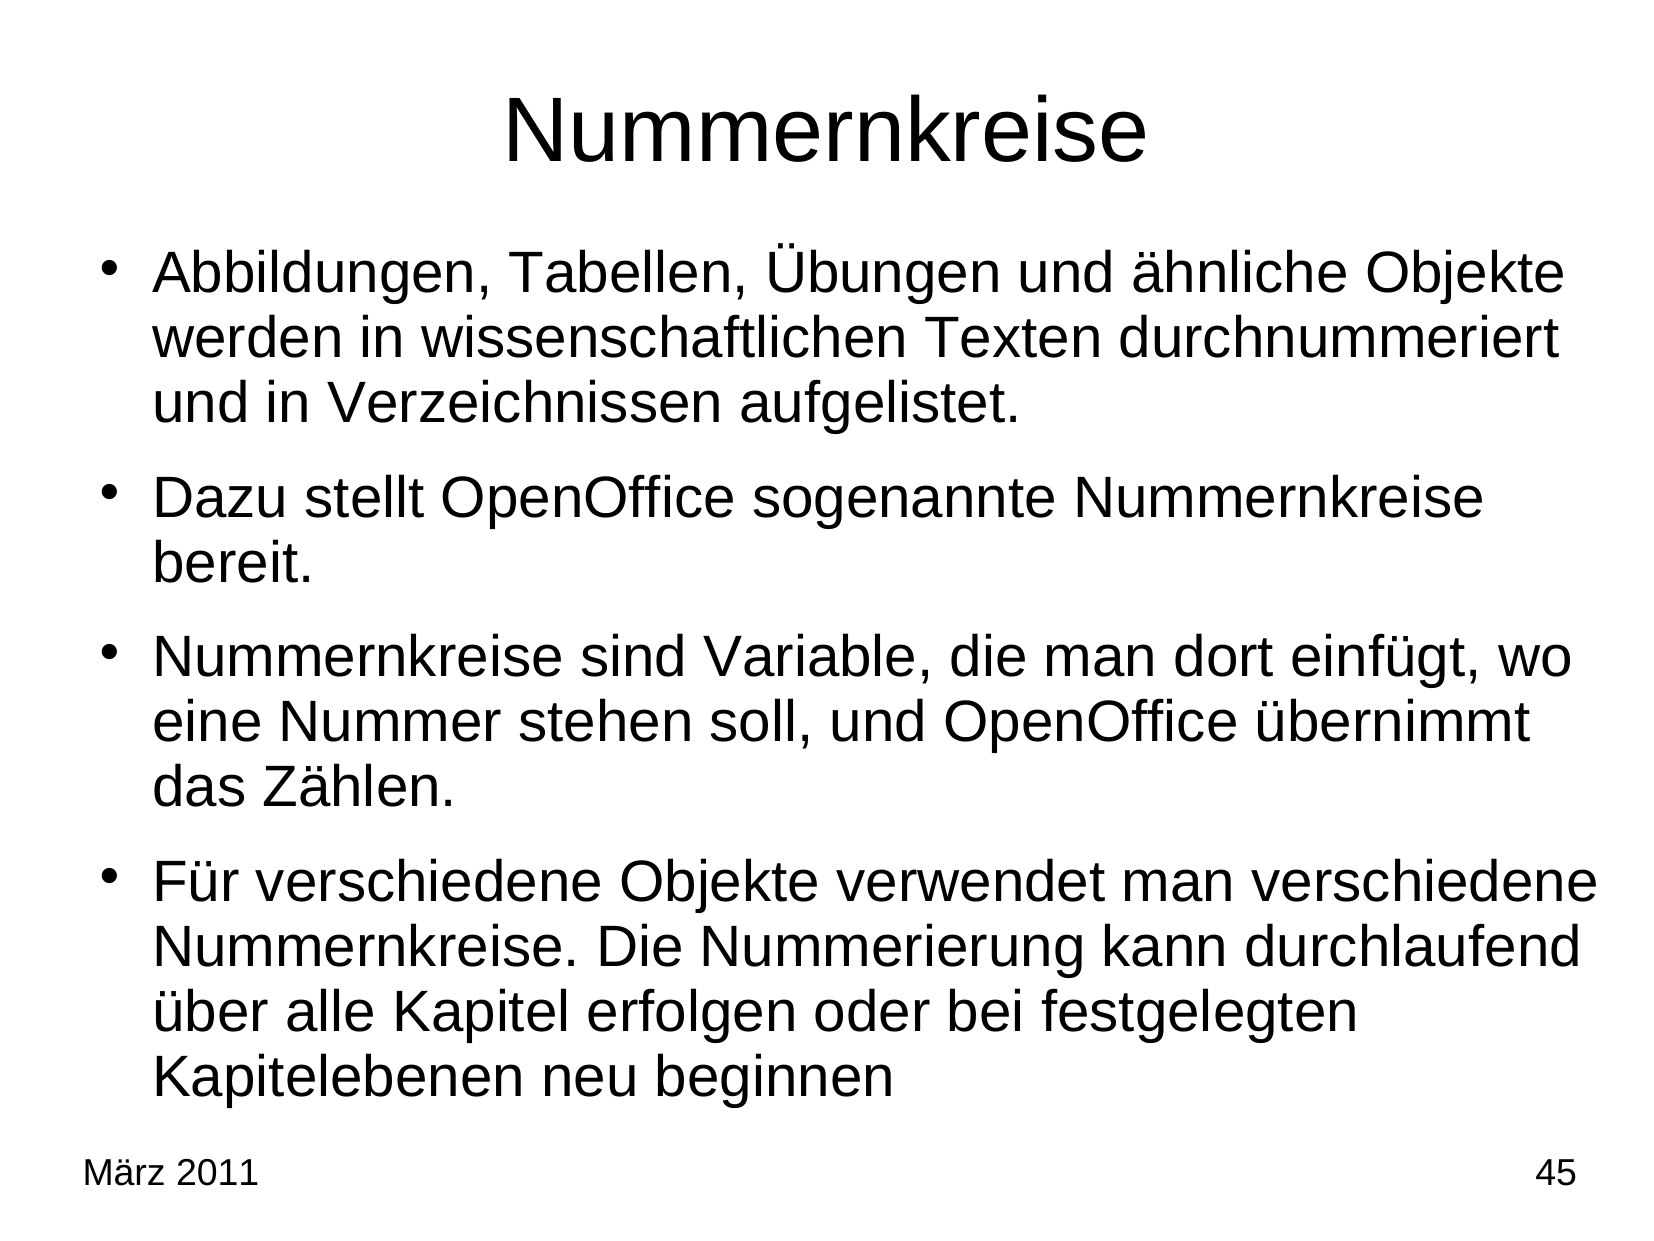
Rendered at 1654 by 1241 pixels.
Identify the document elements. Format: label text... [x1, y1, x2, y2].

list Abbildungen, Tabellen, Übungen und ähnliche Objekte werden in wissenschaftlichen Texten durchnummeriert und in Verzeichnissen aufgelistet. Dazu stellt OpenOffice sogenannte Nummernkreise bereit. Nummernkreise sind Variable, die man dort einfügt, wo eine Nummer stehen soll, und OpenOffice übernimmt das Zählen. Für verschiedene Objekte verwendet man verschiedene Nummernkreise. Die Nummerierung kann durchlaufend über alle Kapitel erfolgen oder bei festgelegten Kapitelebenen neu beginnen [82, 236, 1624, 1181]
title Nummernkreise [82, 49, 1571, 207]
